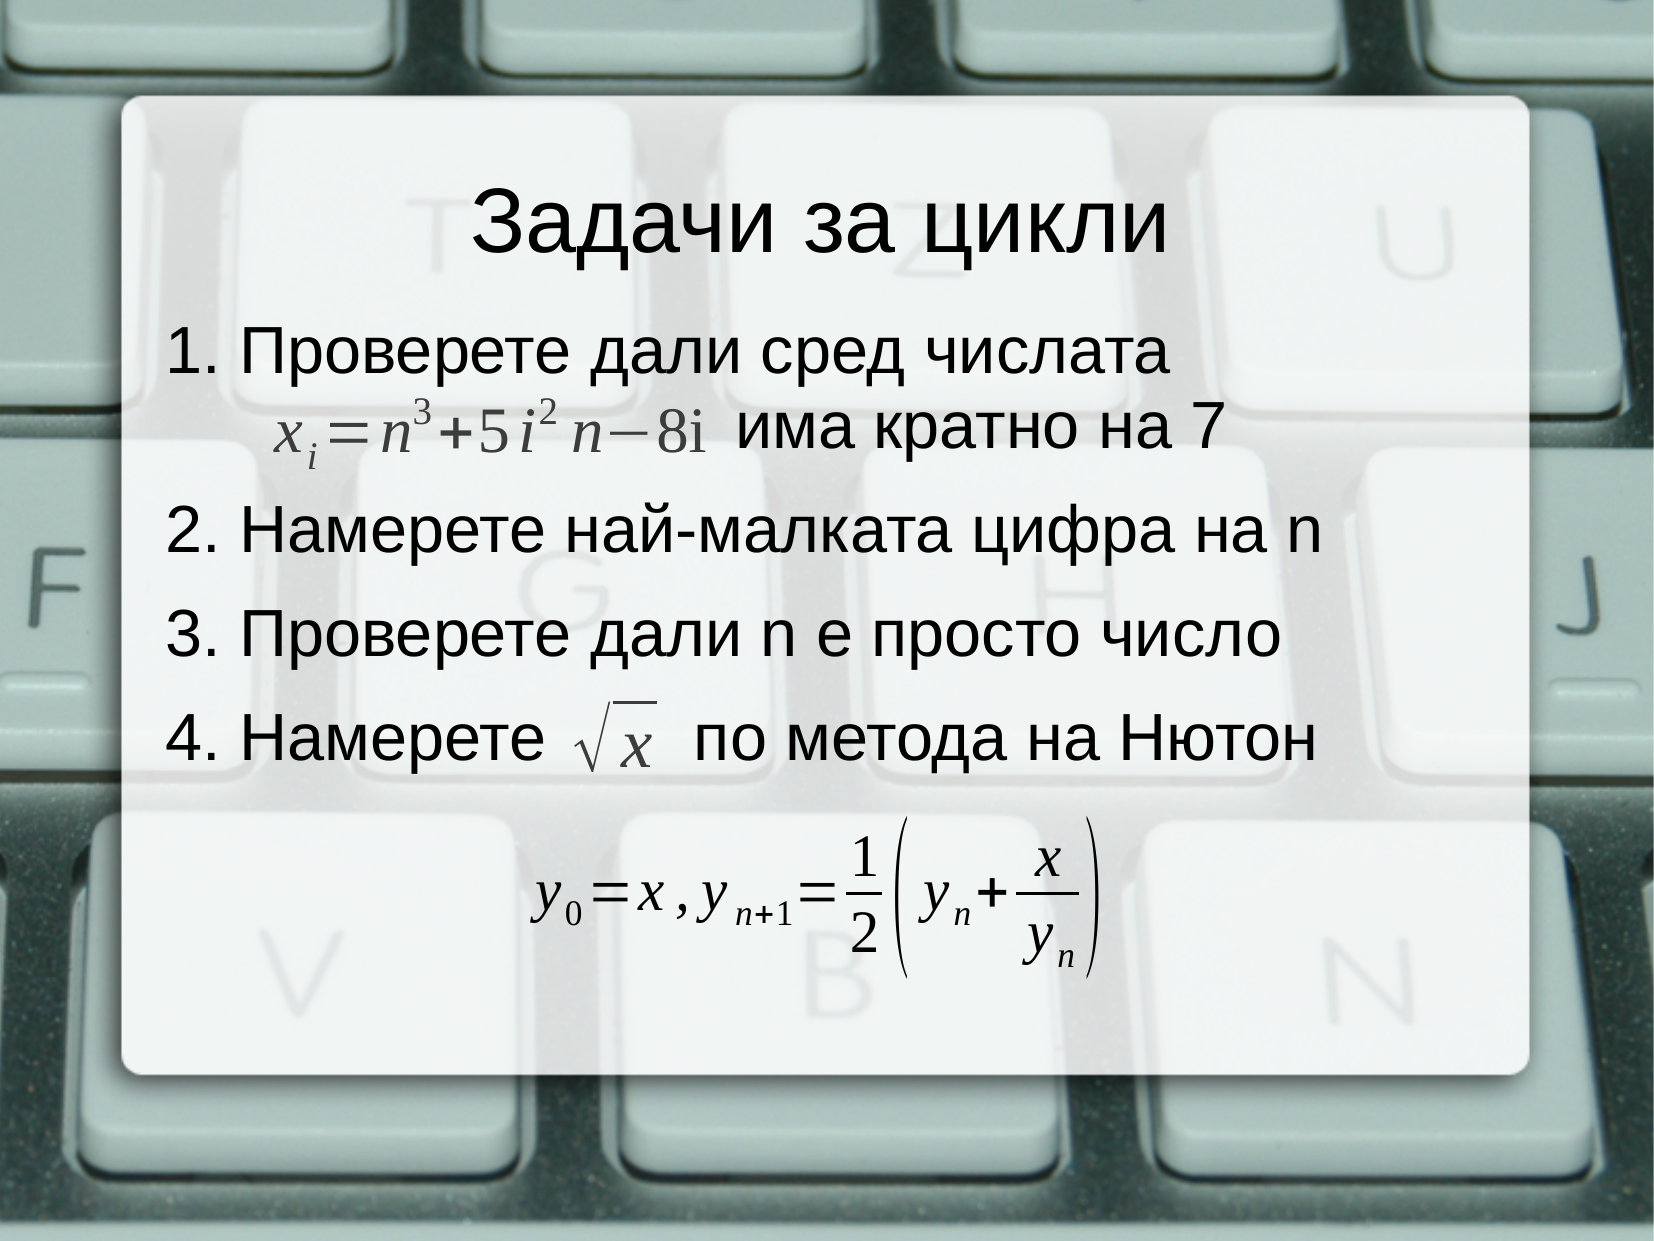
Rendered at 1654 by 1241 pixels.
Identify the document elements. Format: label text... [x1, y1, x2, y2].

picture [0, 0, 1654, 1241]
chart [555, 696, 674, 782]
chart [253, 387, 727, 479]
chart [472, 812, 1119, 983]
list Проверете дали сред числата има кратно на 7 Намерете най-малката цифра на n Проверете дали n е просто число Намерете по метода на Нютон [147, 325, 1506, 1033]
title Задачи за цикли [135, 117, 1506, 325]
